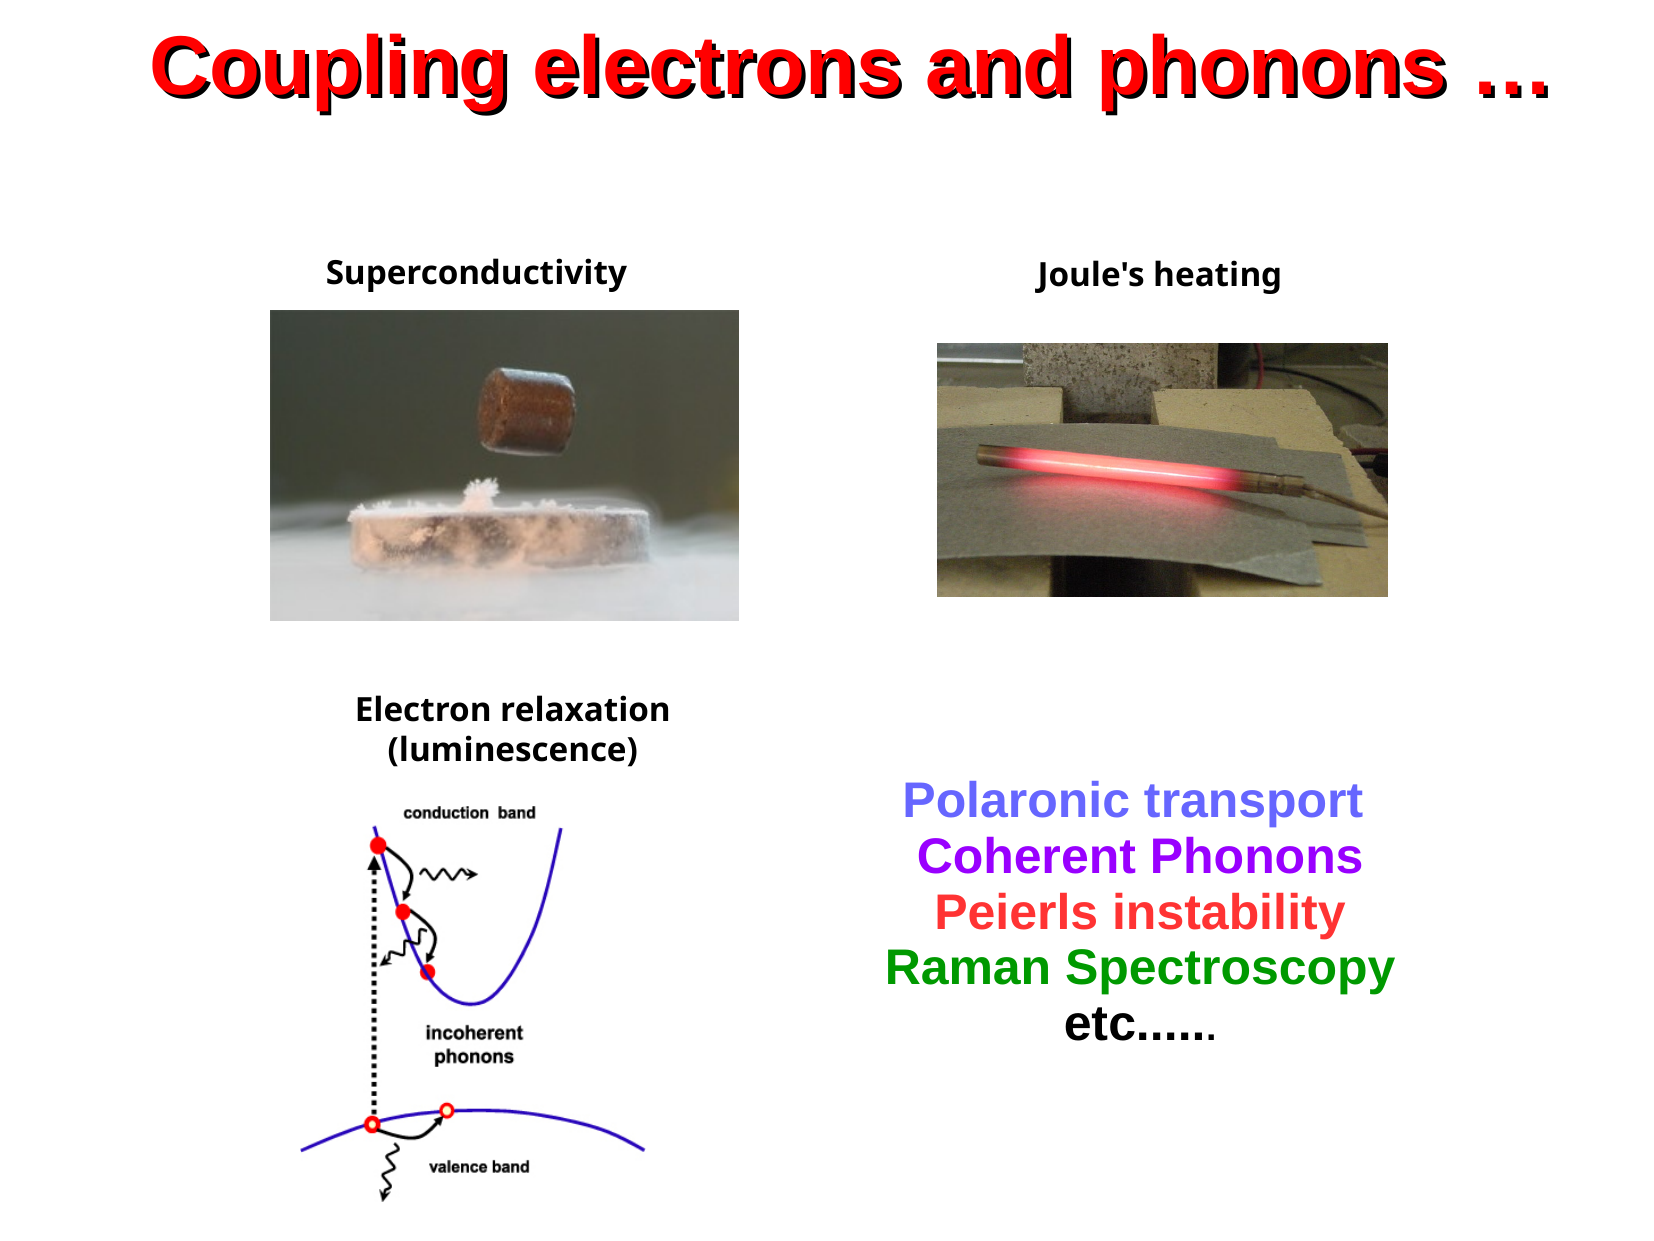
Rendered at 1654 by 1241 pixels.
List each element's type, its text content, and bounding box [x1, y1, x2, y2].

picture [300, 806, 646, 1202]
text_box Polaronic transport Coherent Phonons Peierls instability Raman Spectroscopy etc...... [870, 765, 1441, 1171]
text_box Joule's heating [867, 253, 1382, 314]
text_box Superconductivity [255, 250, 736, 325]
picture [270, 310, 739, 621]
title Coupling electrons and phonons … [135, 2, 1587, 121]
picture [937, 343, 1388, 597]
text_box Electron relaxation (luminescence) [207, 688, 748, 806]
